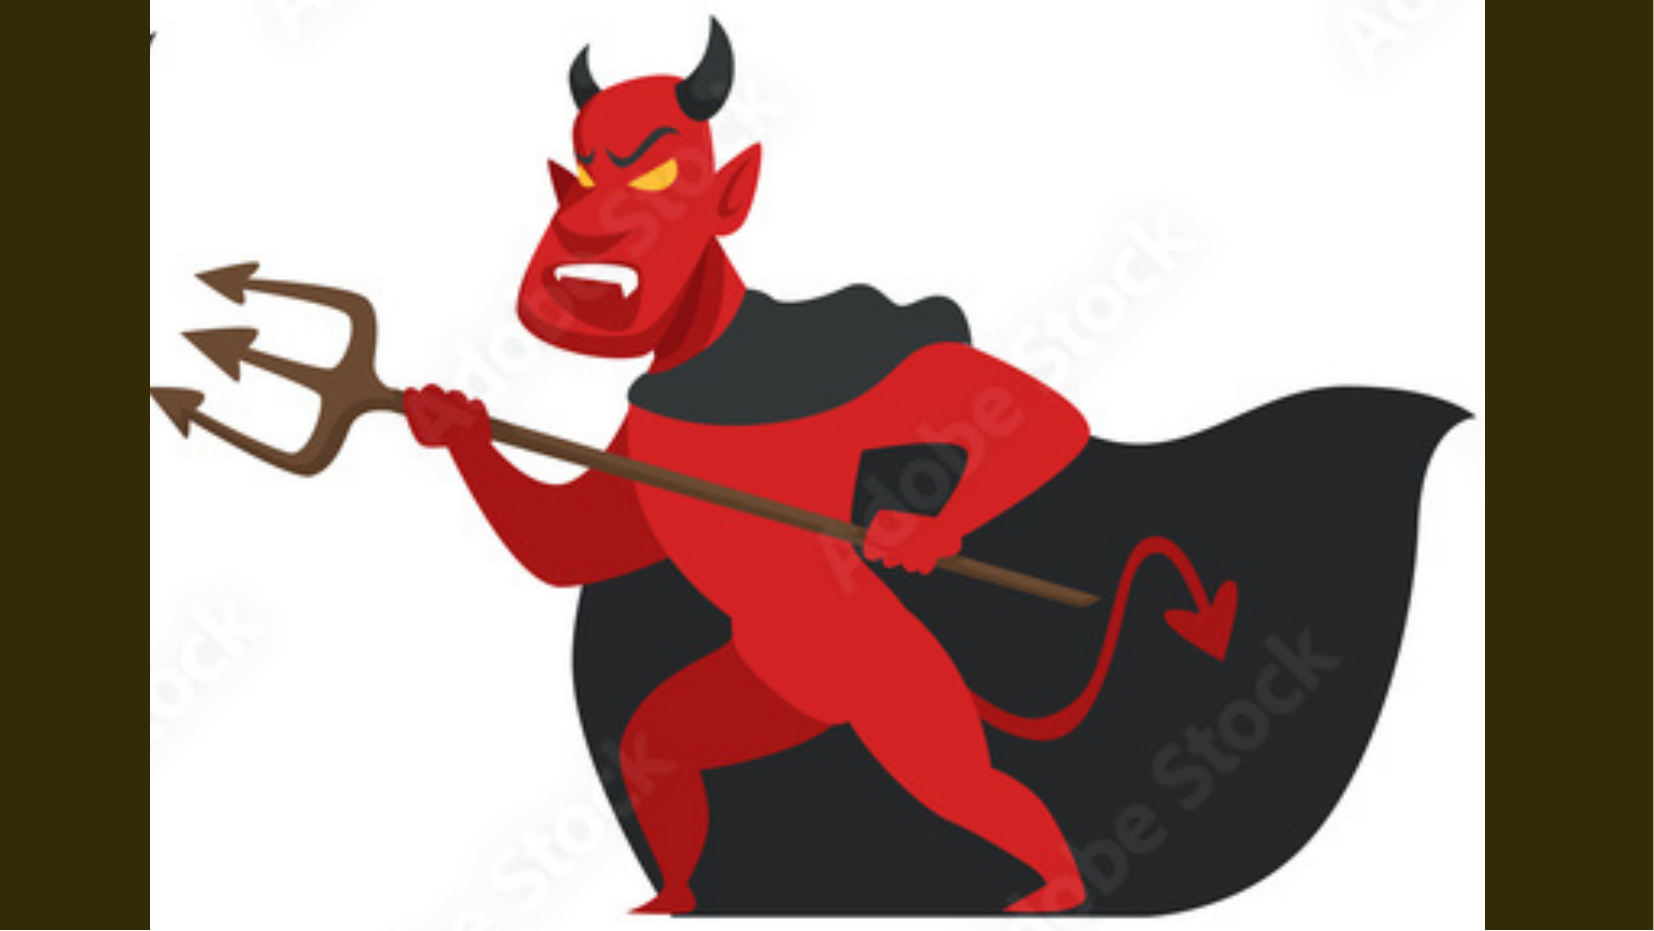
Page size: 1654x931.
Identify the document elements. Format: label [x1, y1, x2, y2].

picture [150, 0, 1486, 931]
